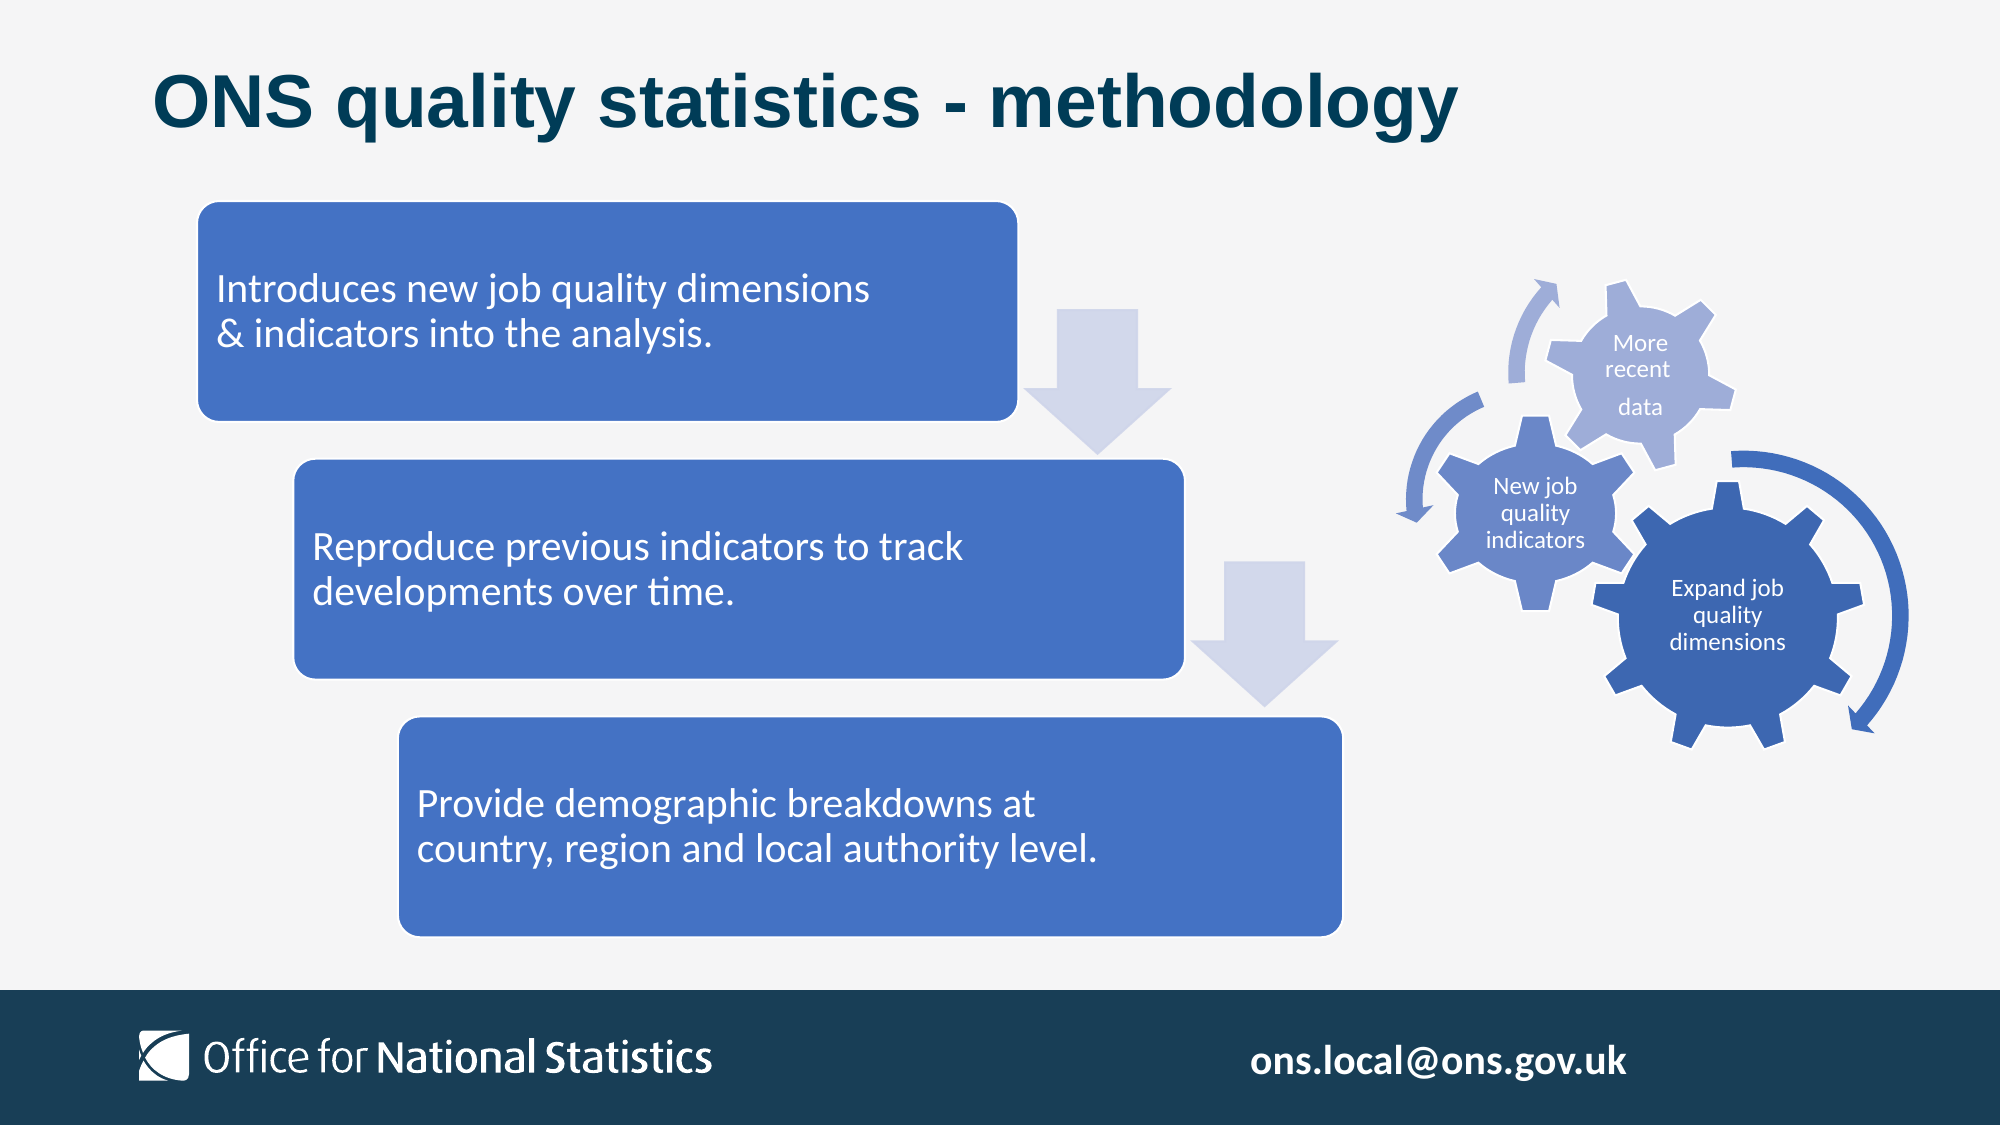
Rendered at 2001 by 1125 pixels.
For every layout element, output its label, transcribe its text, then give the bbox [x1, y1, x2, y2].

text_box Introduces new job quality dimensions & indicators into the analysis. [197, 201, 1019, 422]
text_box [1731, 450, 1909, 734]
text_box [1025, 310, 1170, 454]
text_box Expand job quality dimensions [1591, 481, 1865, 750]
title ONS quality statistics - methodology [137, 55, 1863, 153]
text_box [1192, 562, 1337, 707]
text_box Provide demographic breakdowns at country, region and local authority level. [397, 716, 1344, 938]
text_box New job quality indicators [1436, 415, 1635, 612]
text_box [1395, 391, 1485, 523]
text_box ons.local@ons.gov.uk [1235, 1025, 1866, 1086]
text_box [1508, 279, 1560, 384]
text_box Reproduce previous indicators to track developments over time. [293, 458, 1186, 680]
text_box More recent data [1545, 279, 1736, 471]
